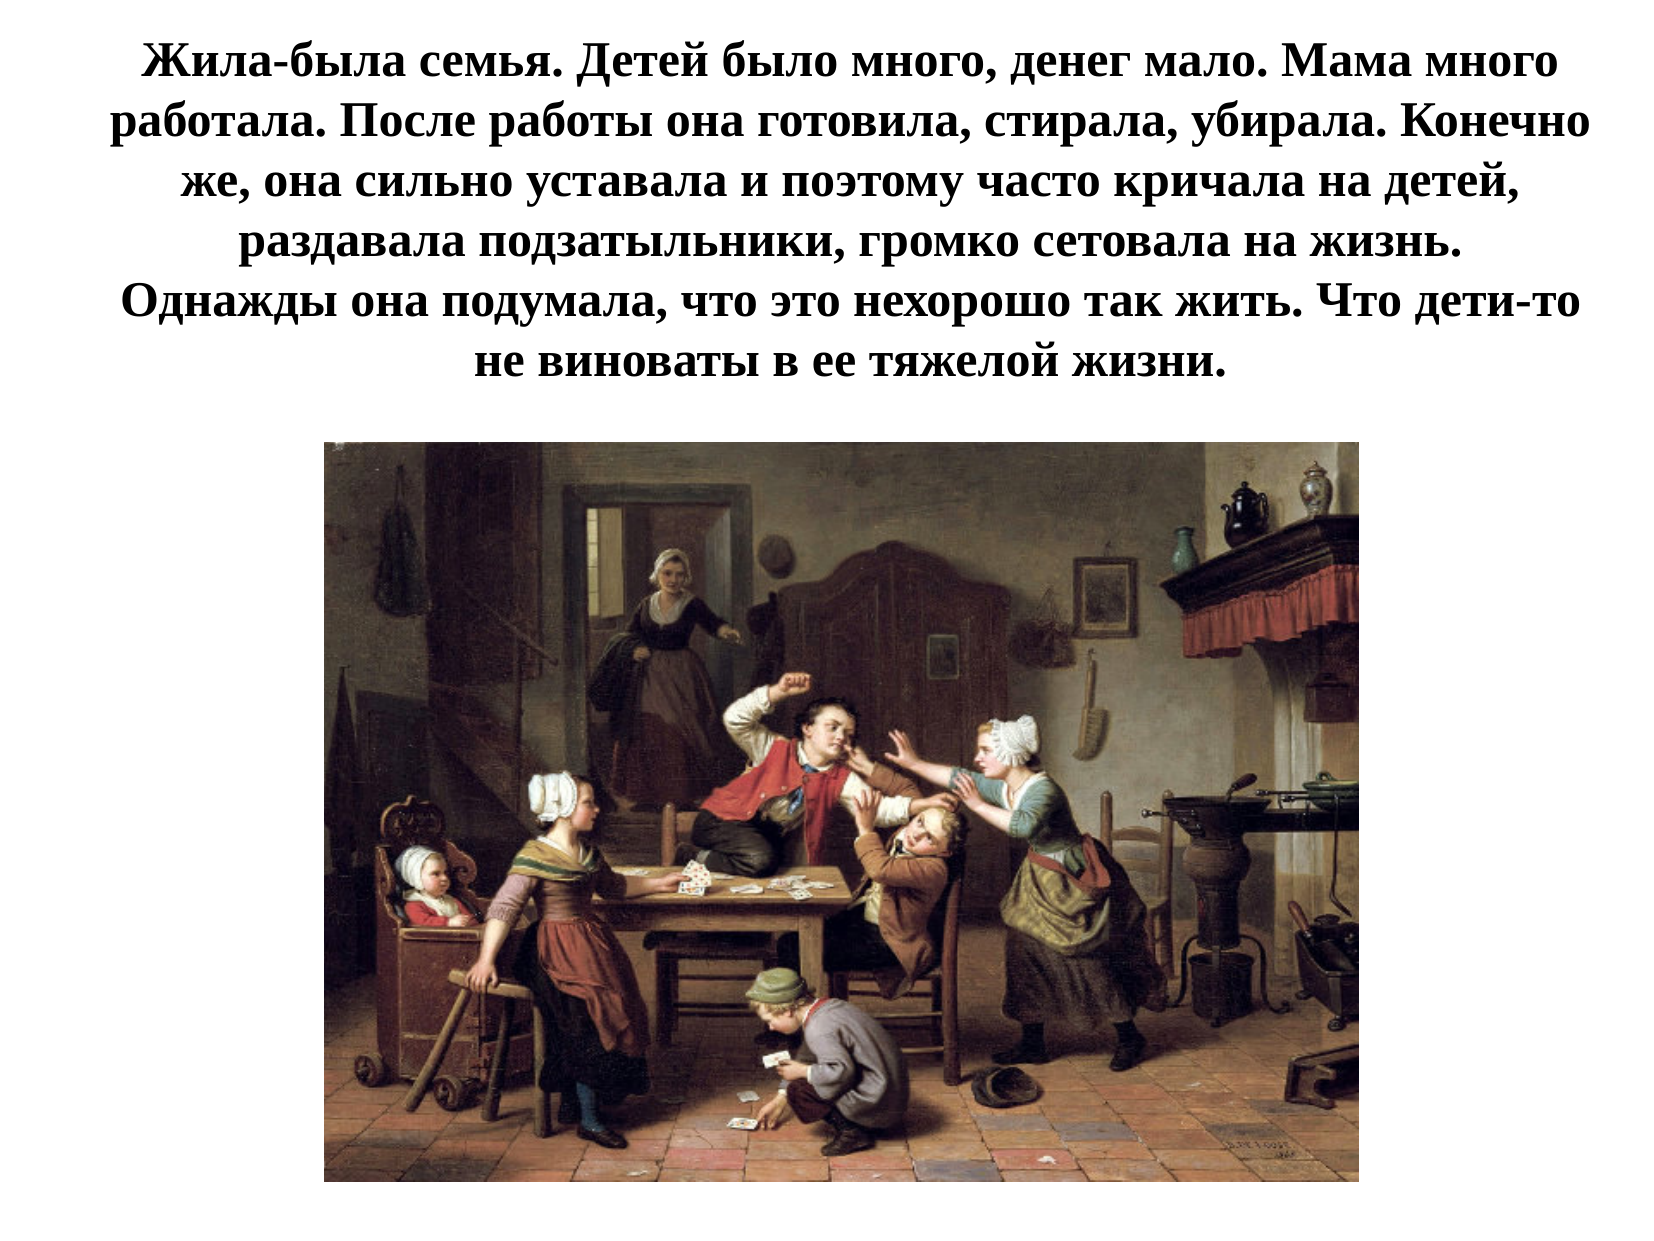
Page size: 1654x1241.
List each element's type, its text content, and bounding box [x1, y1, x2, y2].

title Жила-была семья. Детей было много, денег мало. Мама много работала. После работы она готовила, стирала, убирала. Конечно же, она сильно уставала и поэтому часто кричала на детей, раздавала подзатыльники, громко сетовала на жизнь. Однажды она подумала, что это нехорошо так жить. Что дети-то не виноваты в ее тяжелой жизни. [106, 0, 1595, 443]
picture [324, 443, 1359, 1182]
